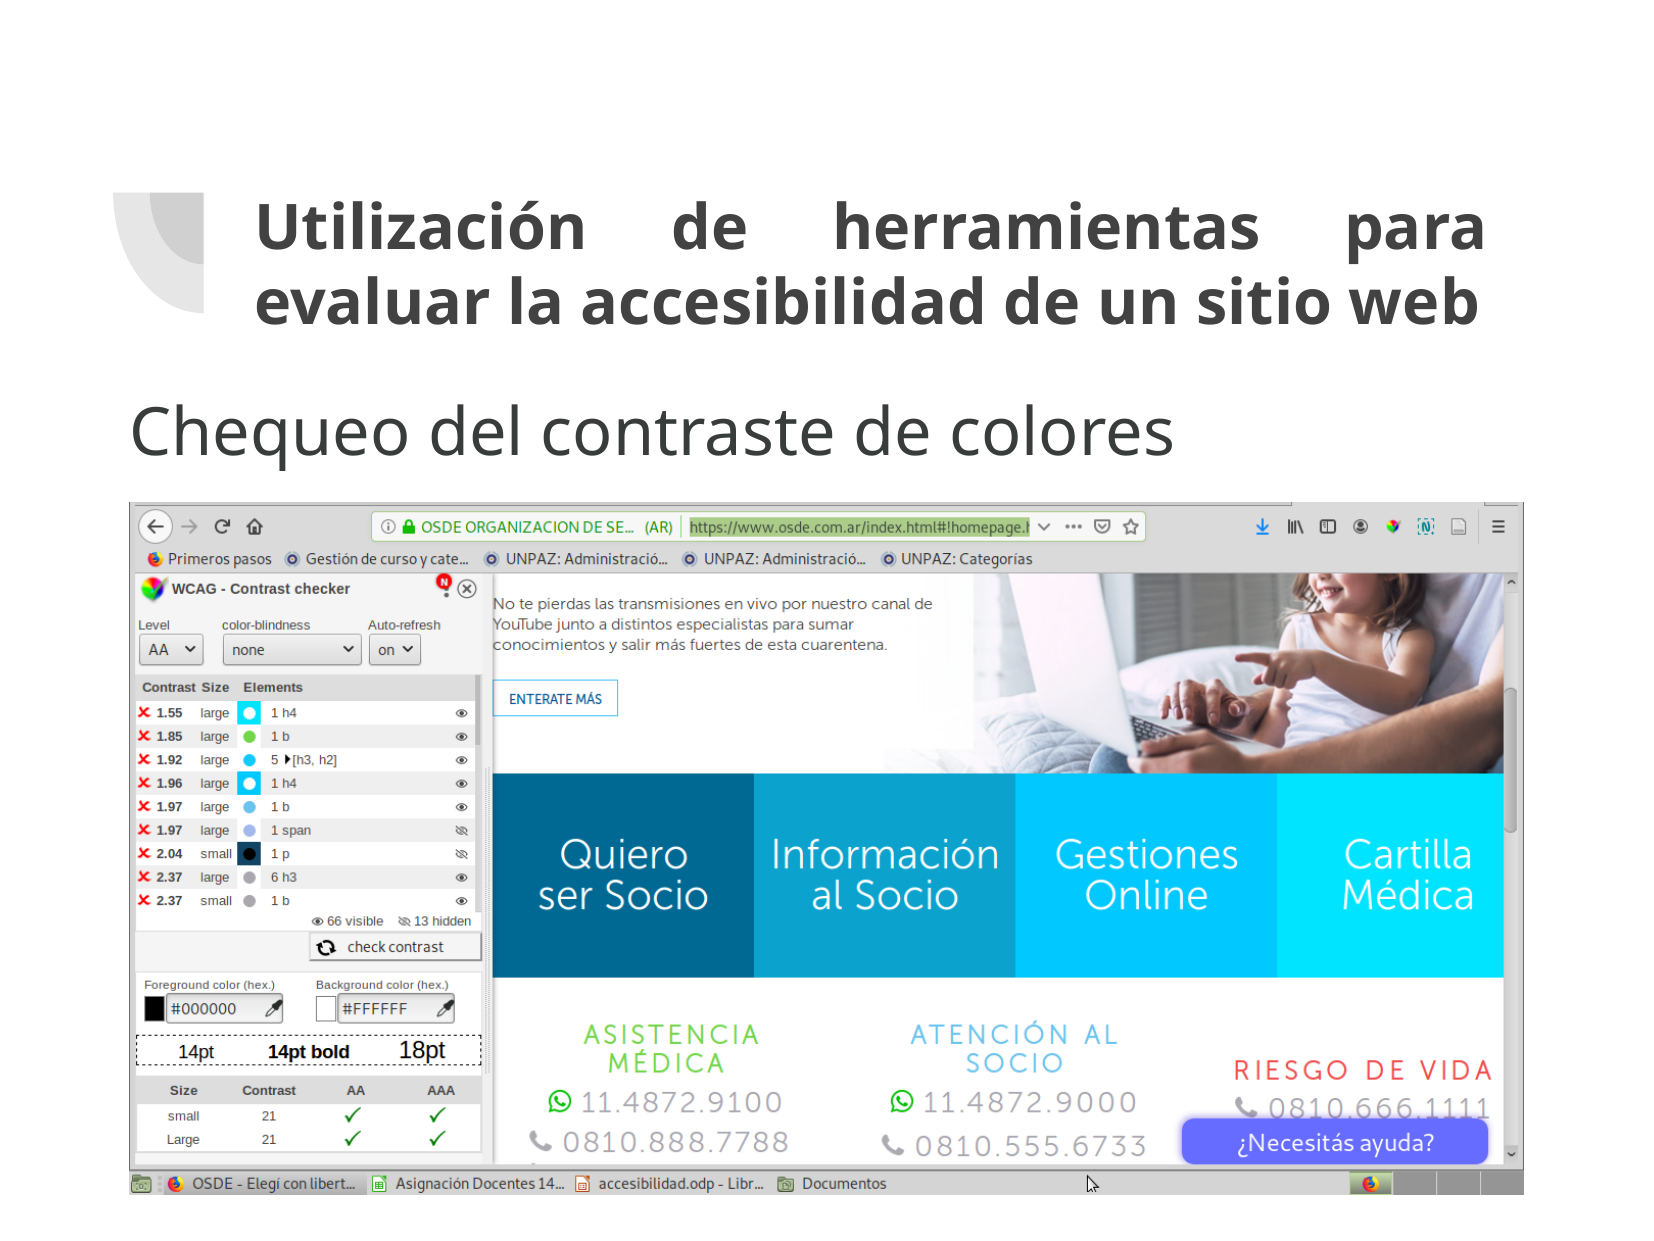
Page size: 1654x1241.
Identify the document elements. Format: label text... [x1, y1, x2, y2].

text_box Chequeo del contraste de colores [129, 388, 1524, 502]
picture [129, 502, 1524, 1195]
title Utilización de herramientas para evaluar la accesibilidad de un sitio web [235, 167, 1508, 373]
